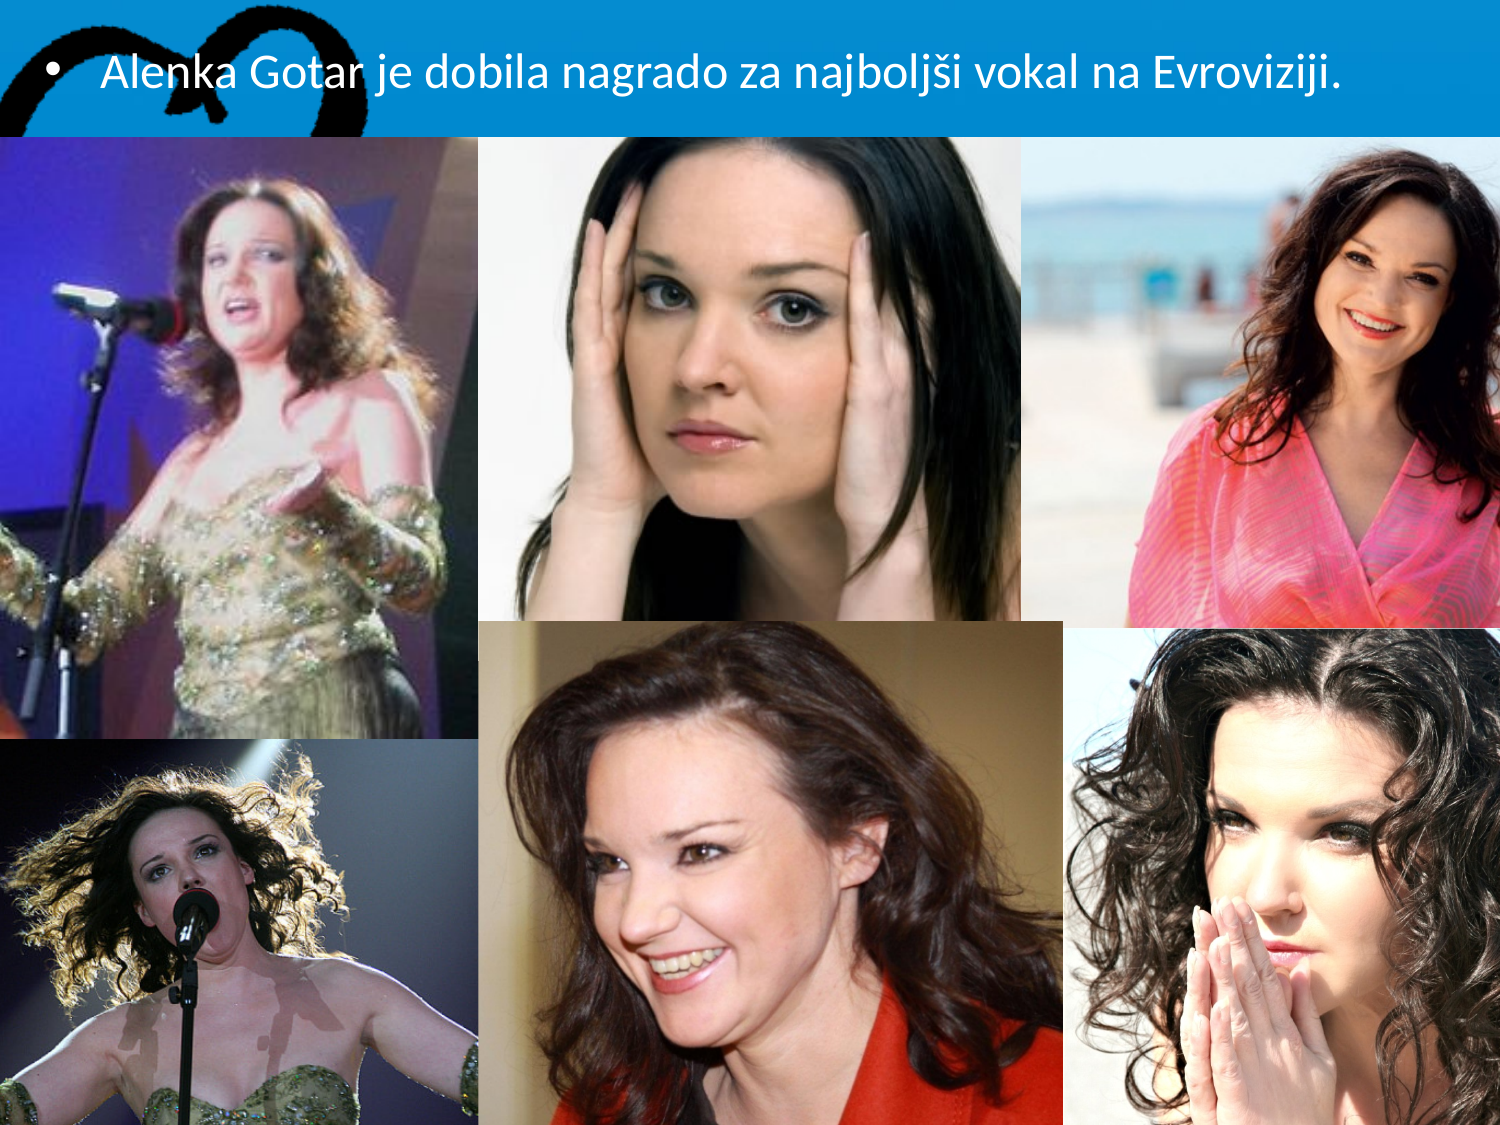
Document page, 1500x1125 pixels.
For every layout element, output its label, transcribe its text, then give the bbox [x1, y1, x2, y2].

list Alenka Gotar je dobila nagrado za najboljši vokal na Evroviziji. [29, 31, 1380, 137]
picture [218, 7, 335, 31]
picture [0, 64, 1500, 1125]
